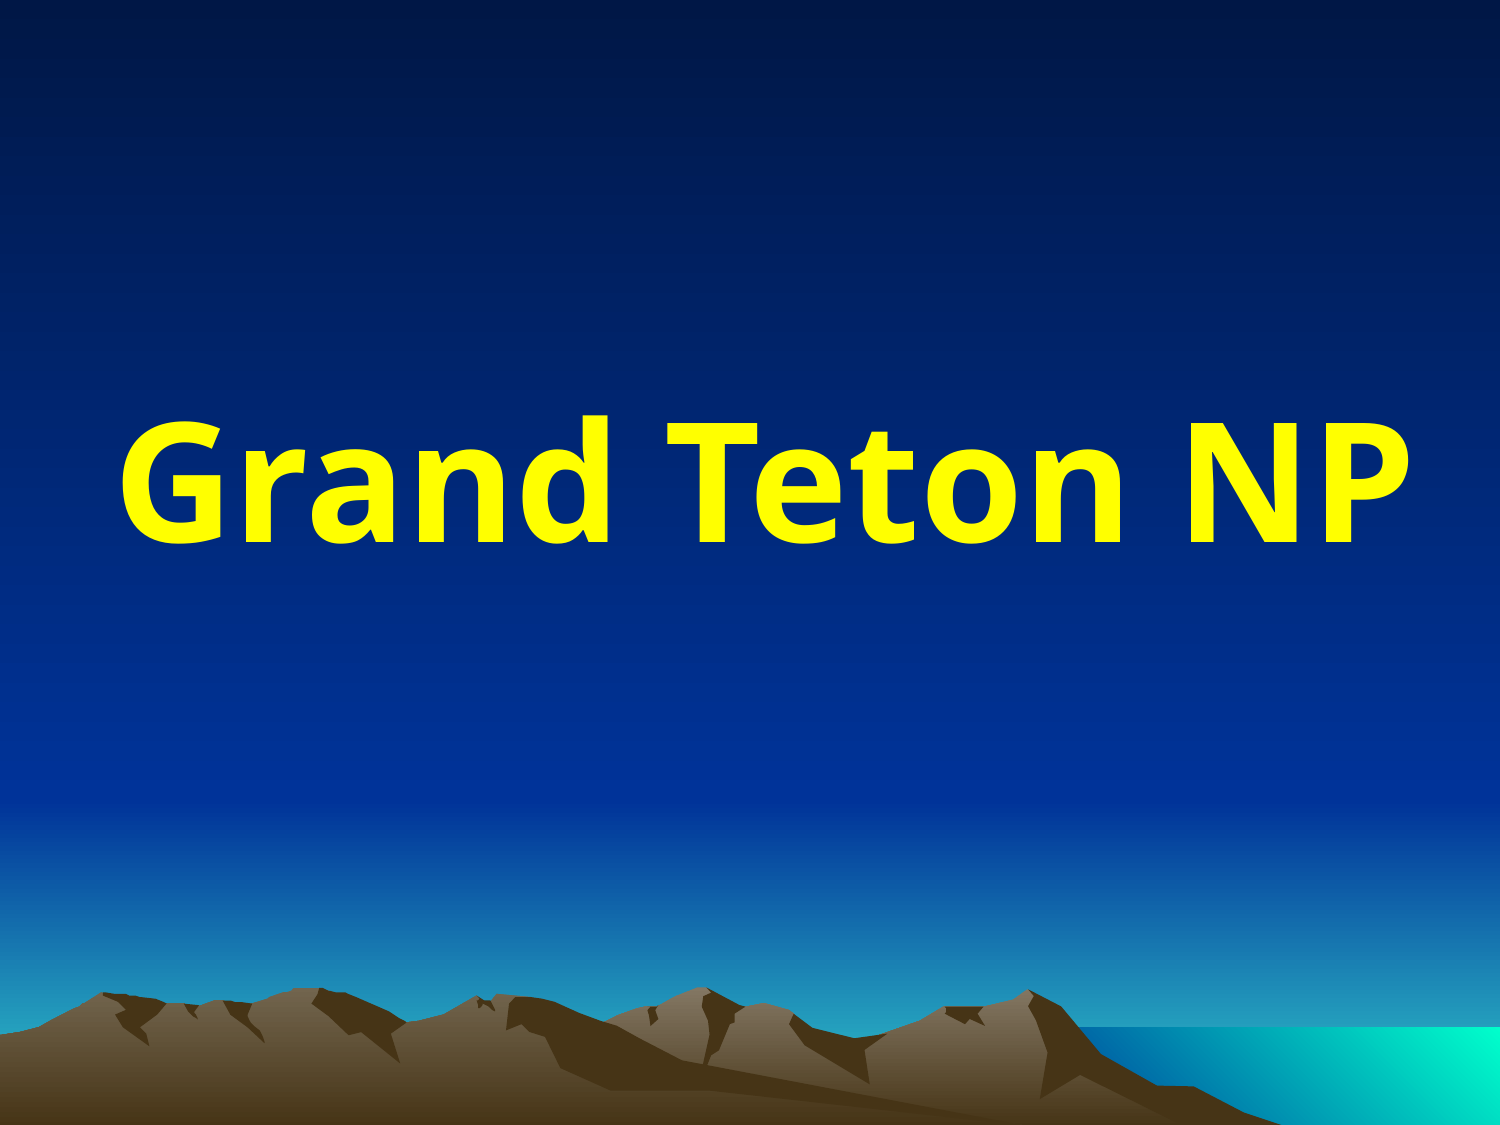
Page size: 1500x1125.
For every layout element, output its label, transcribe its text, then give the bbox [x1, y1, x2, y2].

text_box Grand Teton NP [98, 368, 1402, 758]
text_box Grand Teton NP [1351, 444, 1383, 479]
